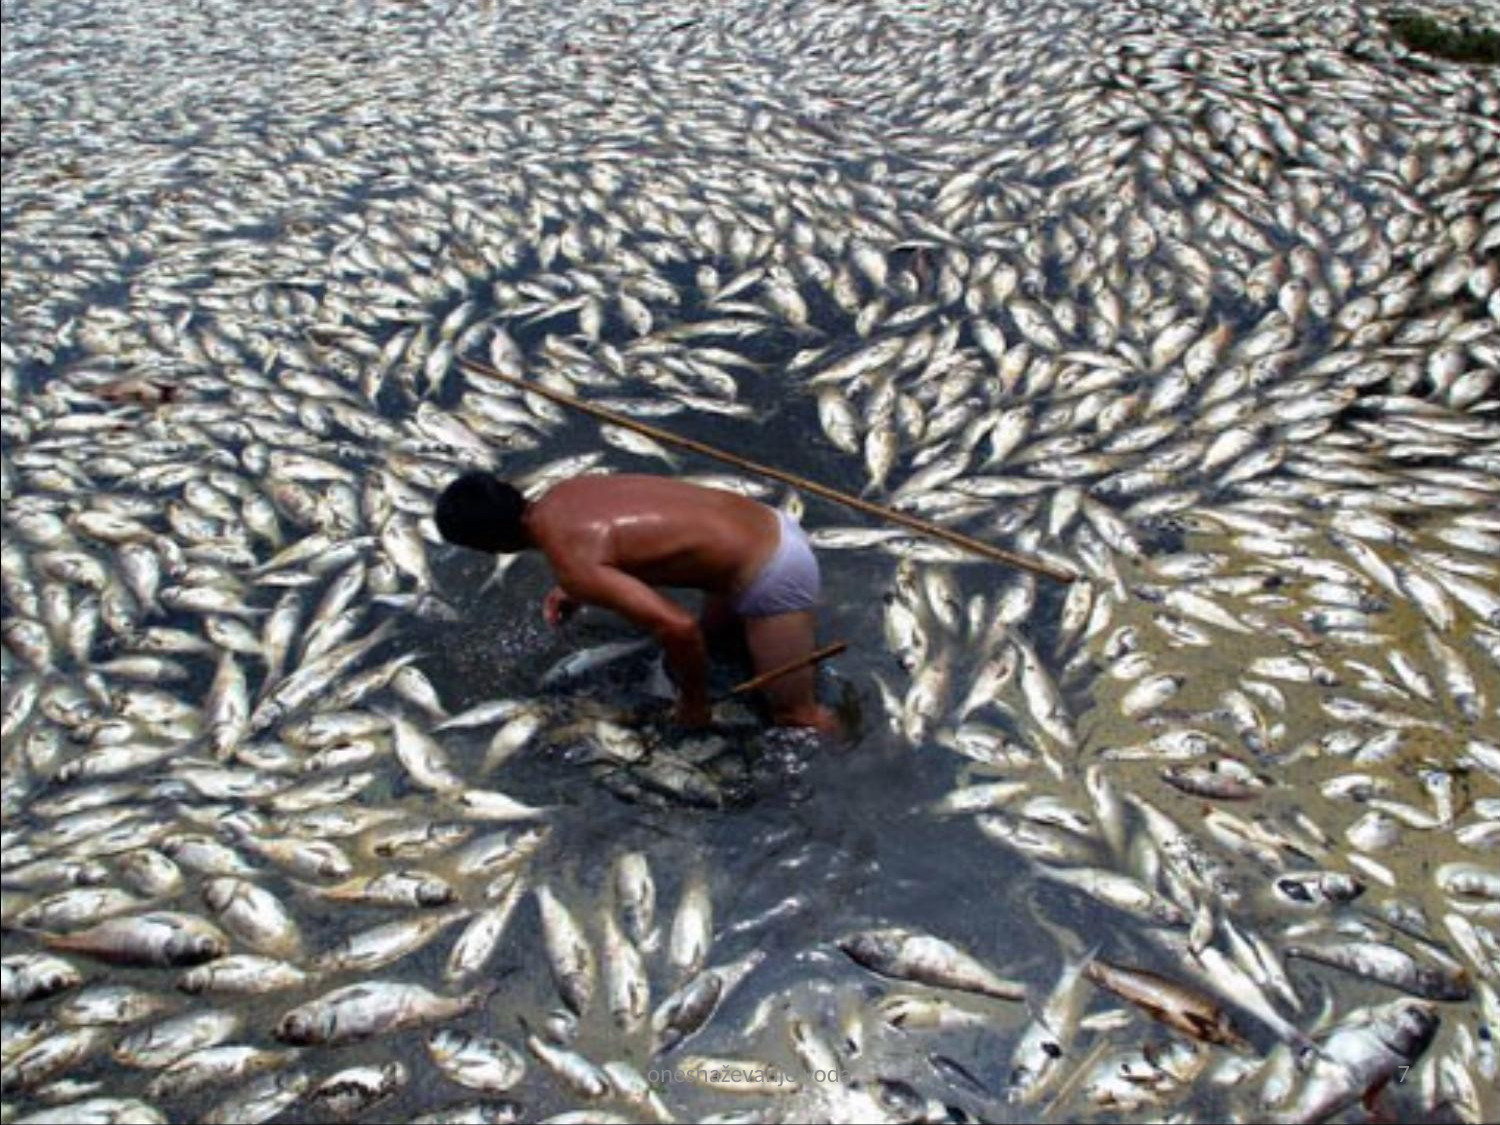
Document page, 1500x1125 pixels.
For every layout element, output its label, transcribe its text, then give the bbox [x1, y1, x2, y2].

footer onesnaževanje voda [512, 1042, 988, 1103]
slide_number <number> [1074, 1042, 1425, 1103]
picture [0, 0, 1500, 1125]
